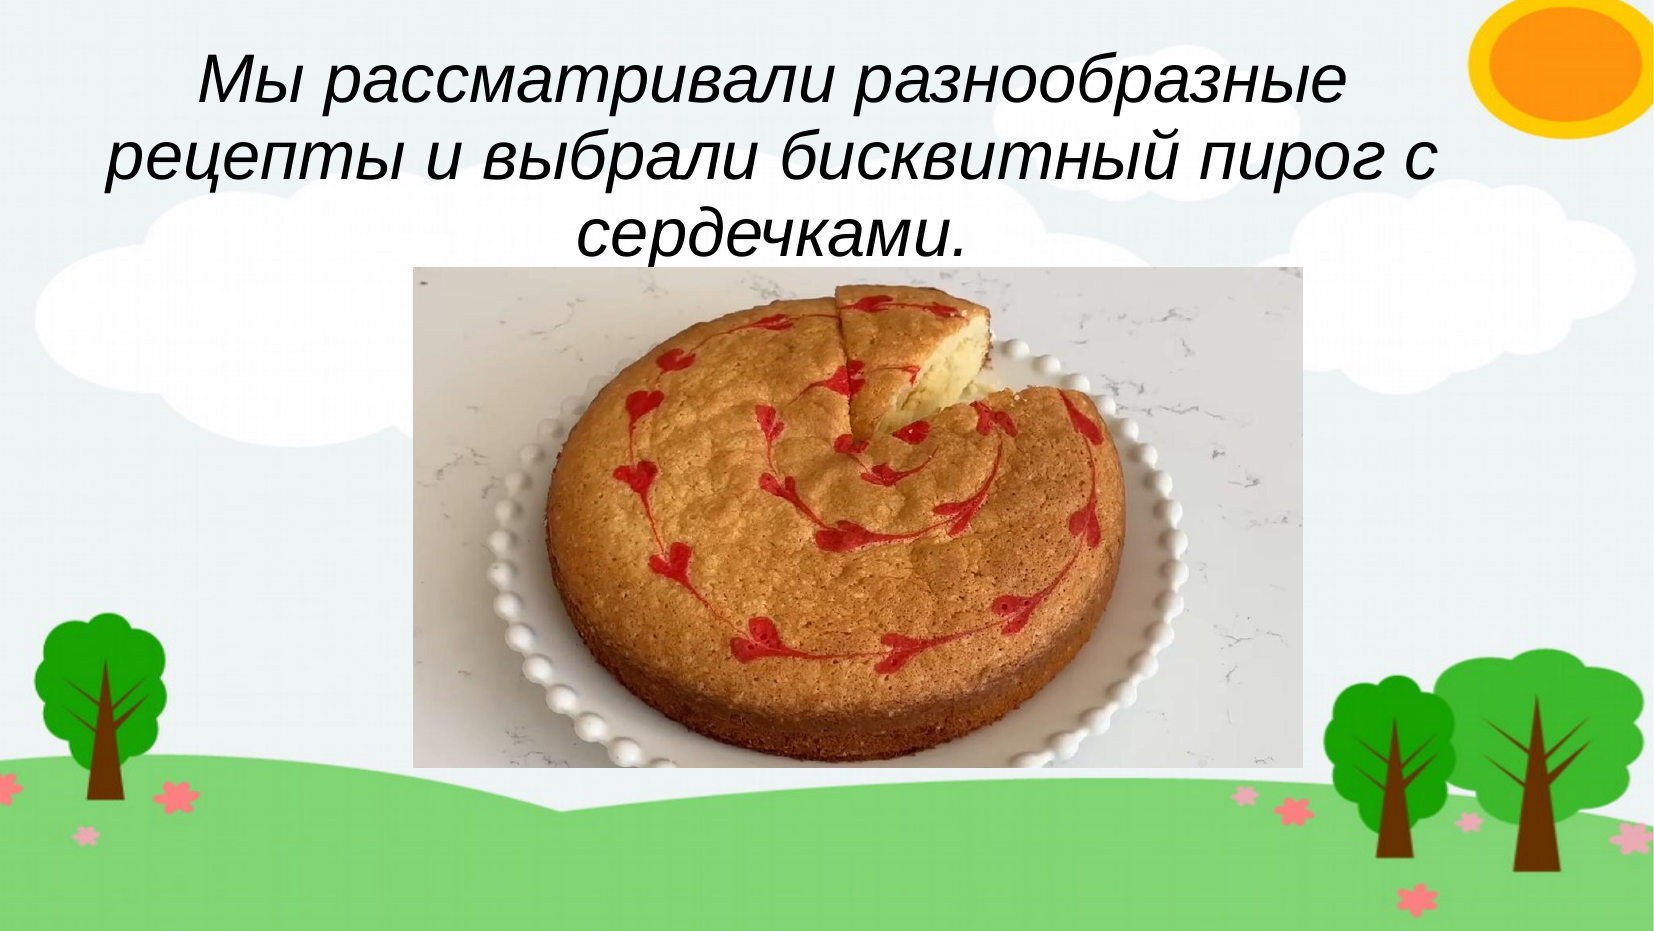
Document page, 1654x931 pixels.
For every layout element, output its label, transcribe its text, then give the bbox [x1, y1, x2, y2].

title Мы рассматривали разнообразные рецепты и выбрали бисквитный пирог с сердечками. [41, 40, 1506, 272]
picture [0, 0, 1654, 931]
